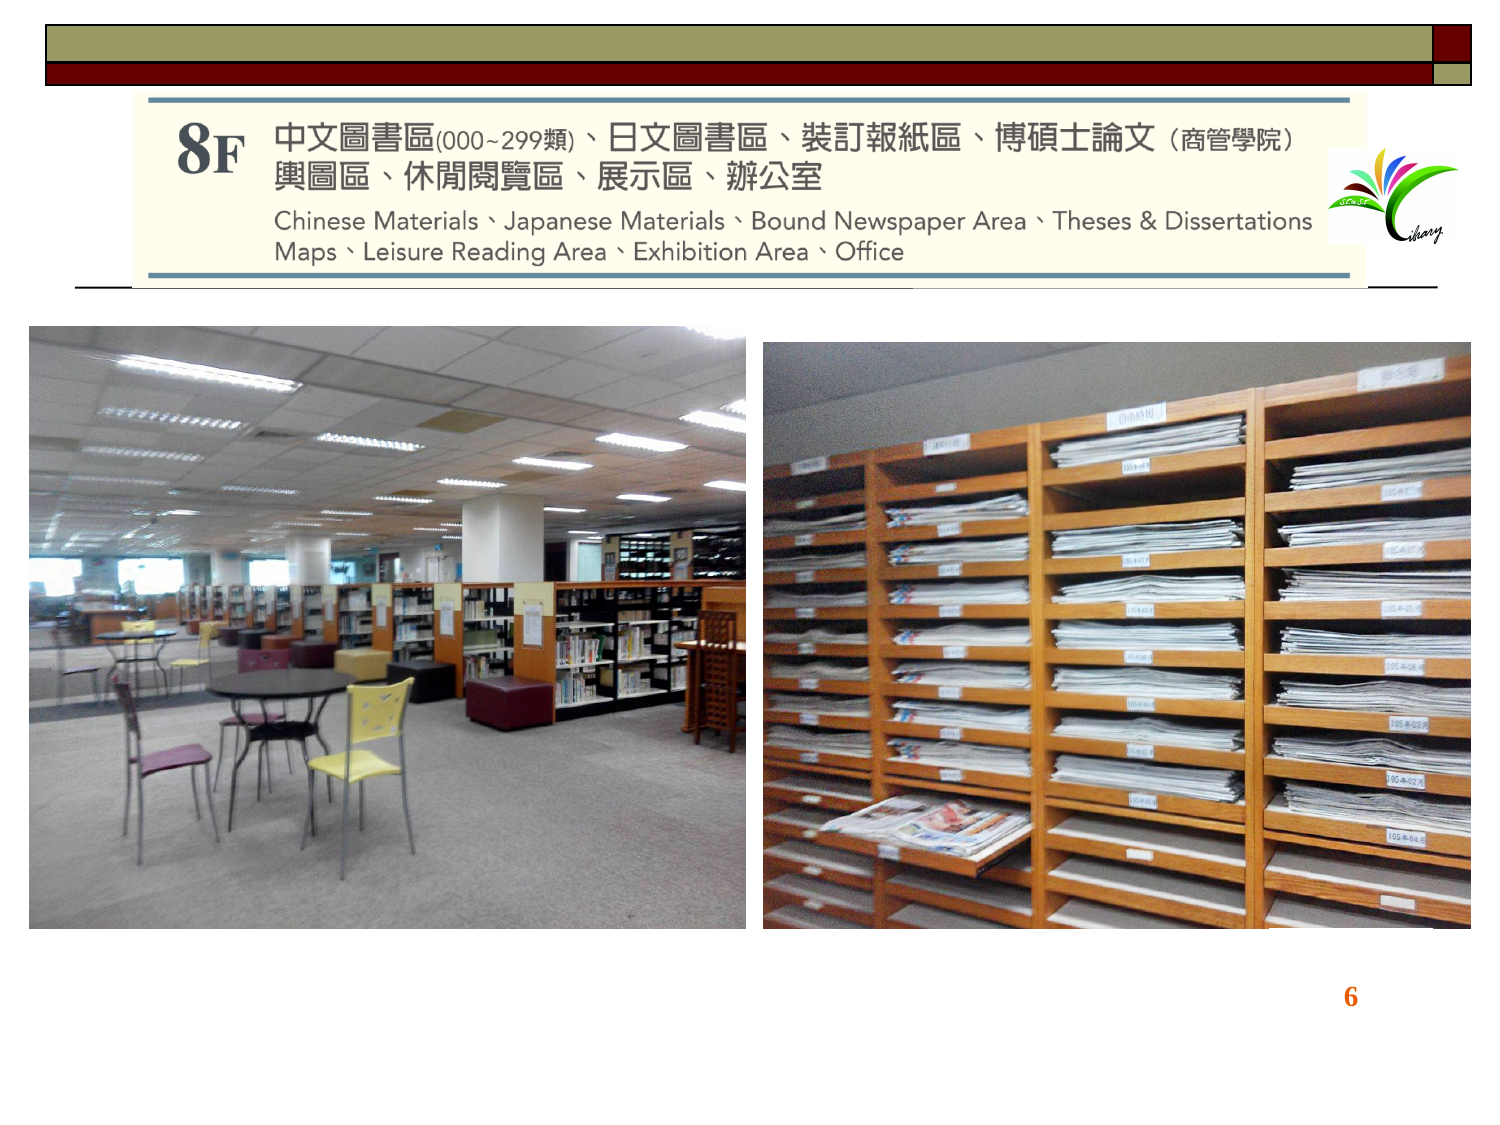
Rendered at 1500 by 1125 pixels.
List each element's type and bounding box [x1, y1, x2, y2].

picture [763, 342, 1471, 1074]
picture [29, 326, 746, 929]
picture [132, 90, 1459, 289]
text_box [1328, 952, 1429, 1038]
